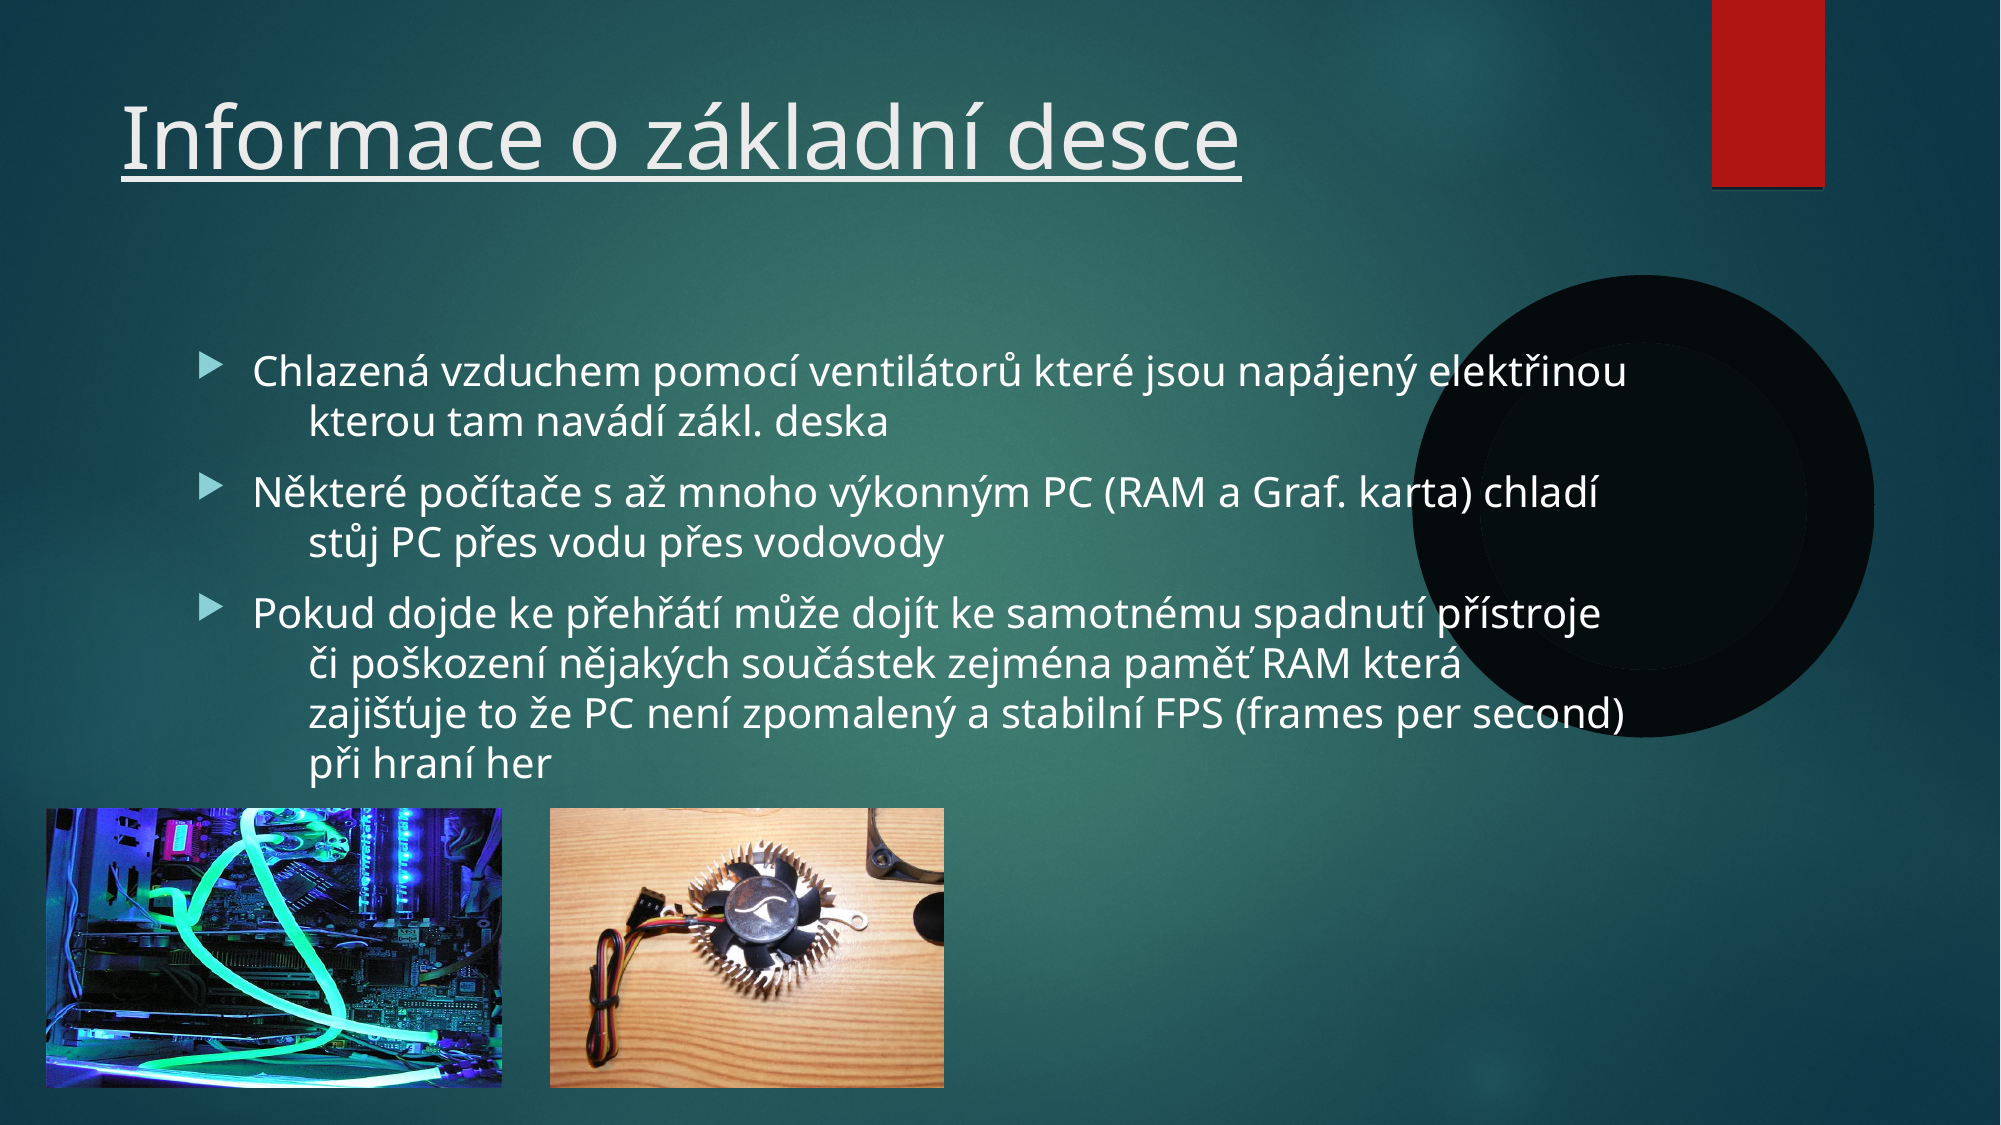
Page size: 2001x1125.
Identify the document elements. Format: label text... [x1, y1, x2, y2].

list Chlazená vzduchem pomocí ventilátorů které jsou napájený elektřinou kterou tam navádí zákl. deska Některé počítače s až mnoho výkonným PC (RAM a Graf. karta) chladí stůj PC přes vodu přes vodovody Pokud dojde ke přehřátí může dojít ke samotnému spadnutí přístroje či poškození nějakých součástek zejména paměť RAM která zajišťuje to že PC není zpomalený a stabilní FPS (frames per second) při hraní her [181, 336, 1649, 1026]
picture [46, 808, 502, 1088]
picture [550, 808, 944, 1088]
title Informace o základní desce [106, 74, 1649, 305]
